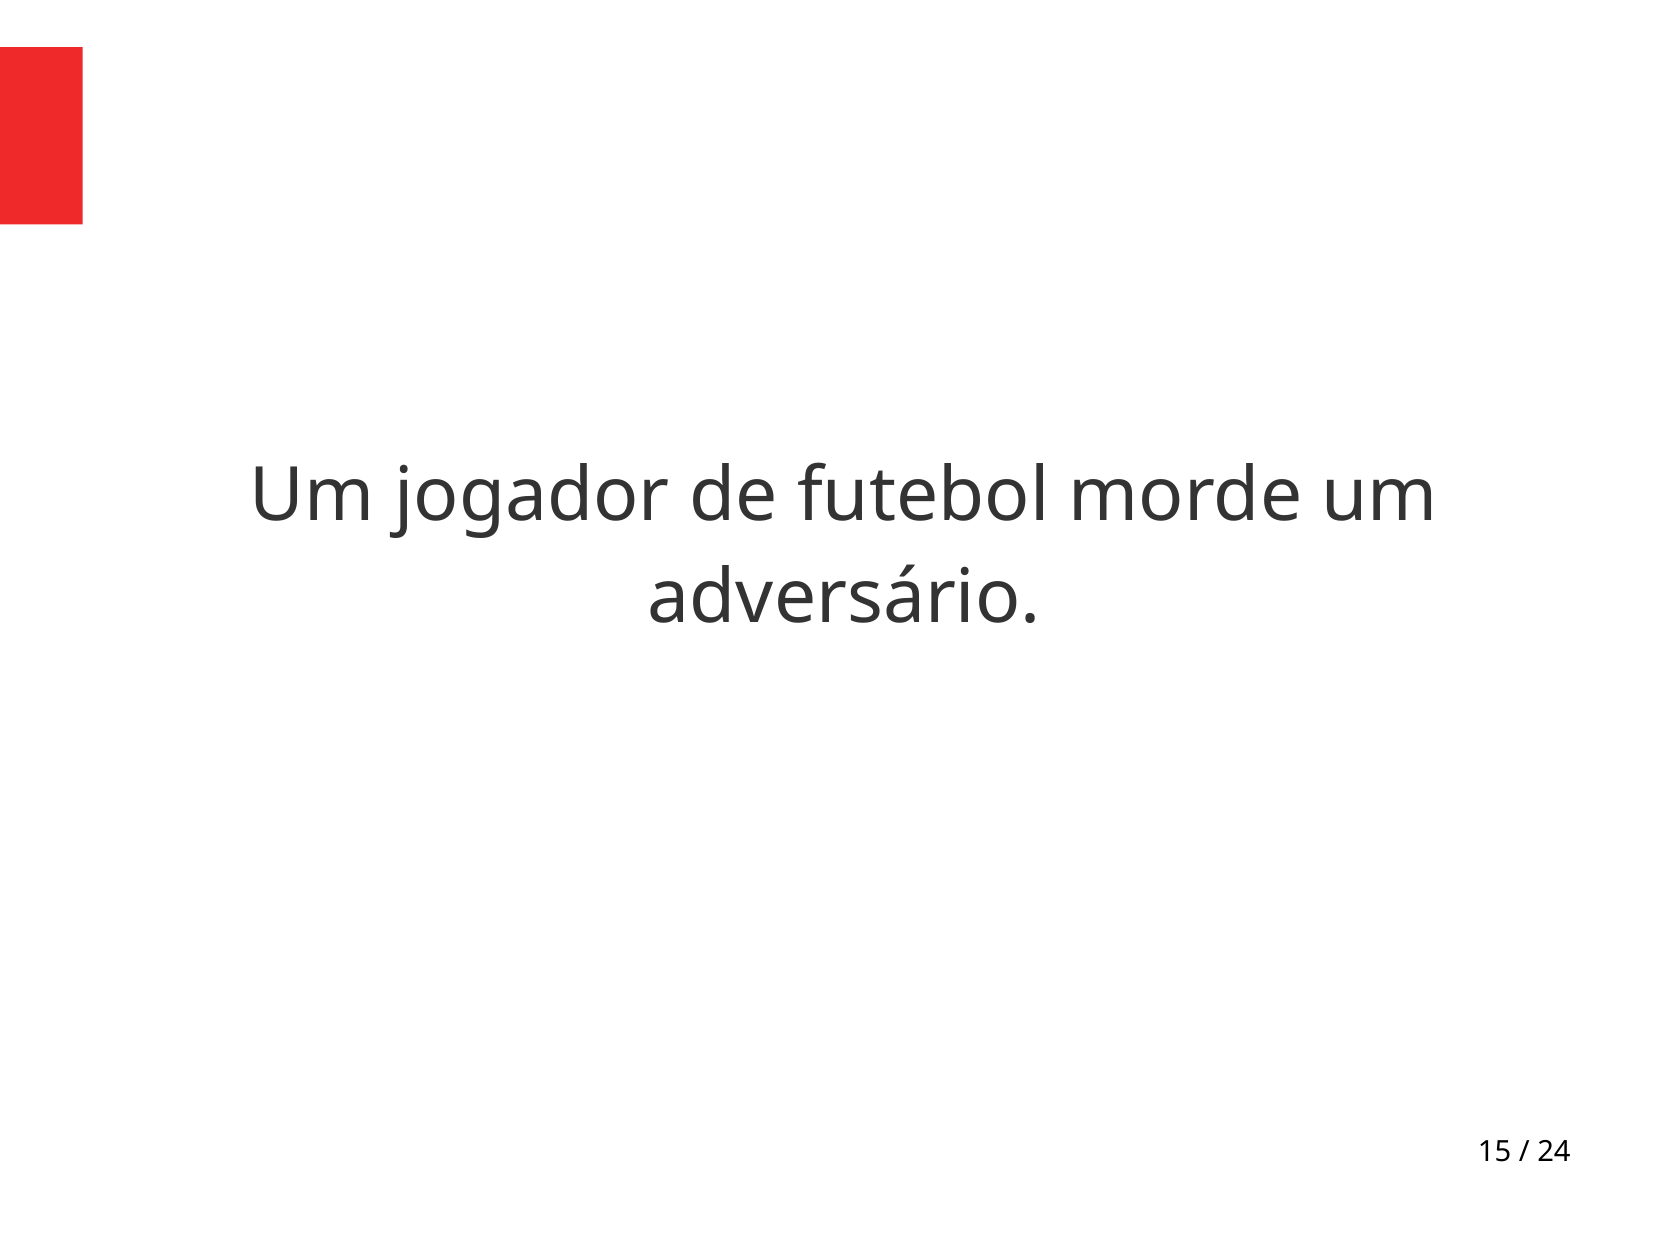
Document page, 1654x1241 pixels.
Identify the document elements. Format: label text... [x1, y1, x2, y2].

title Um jogador de futebol morde um adversário. [118, 435, 1571, 650]
